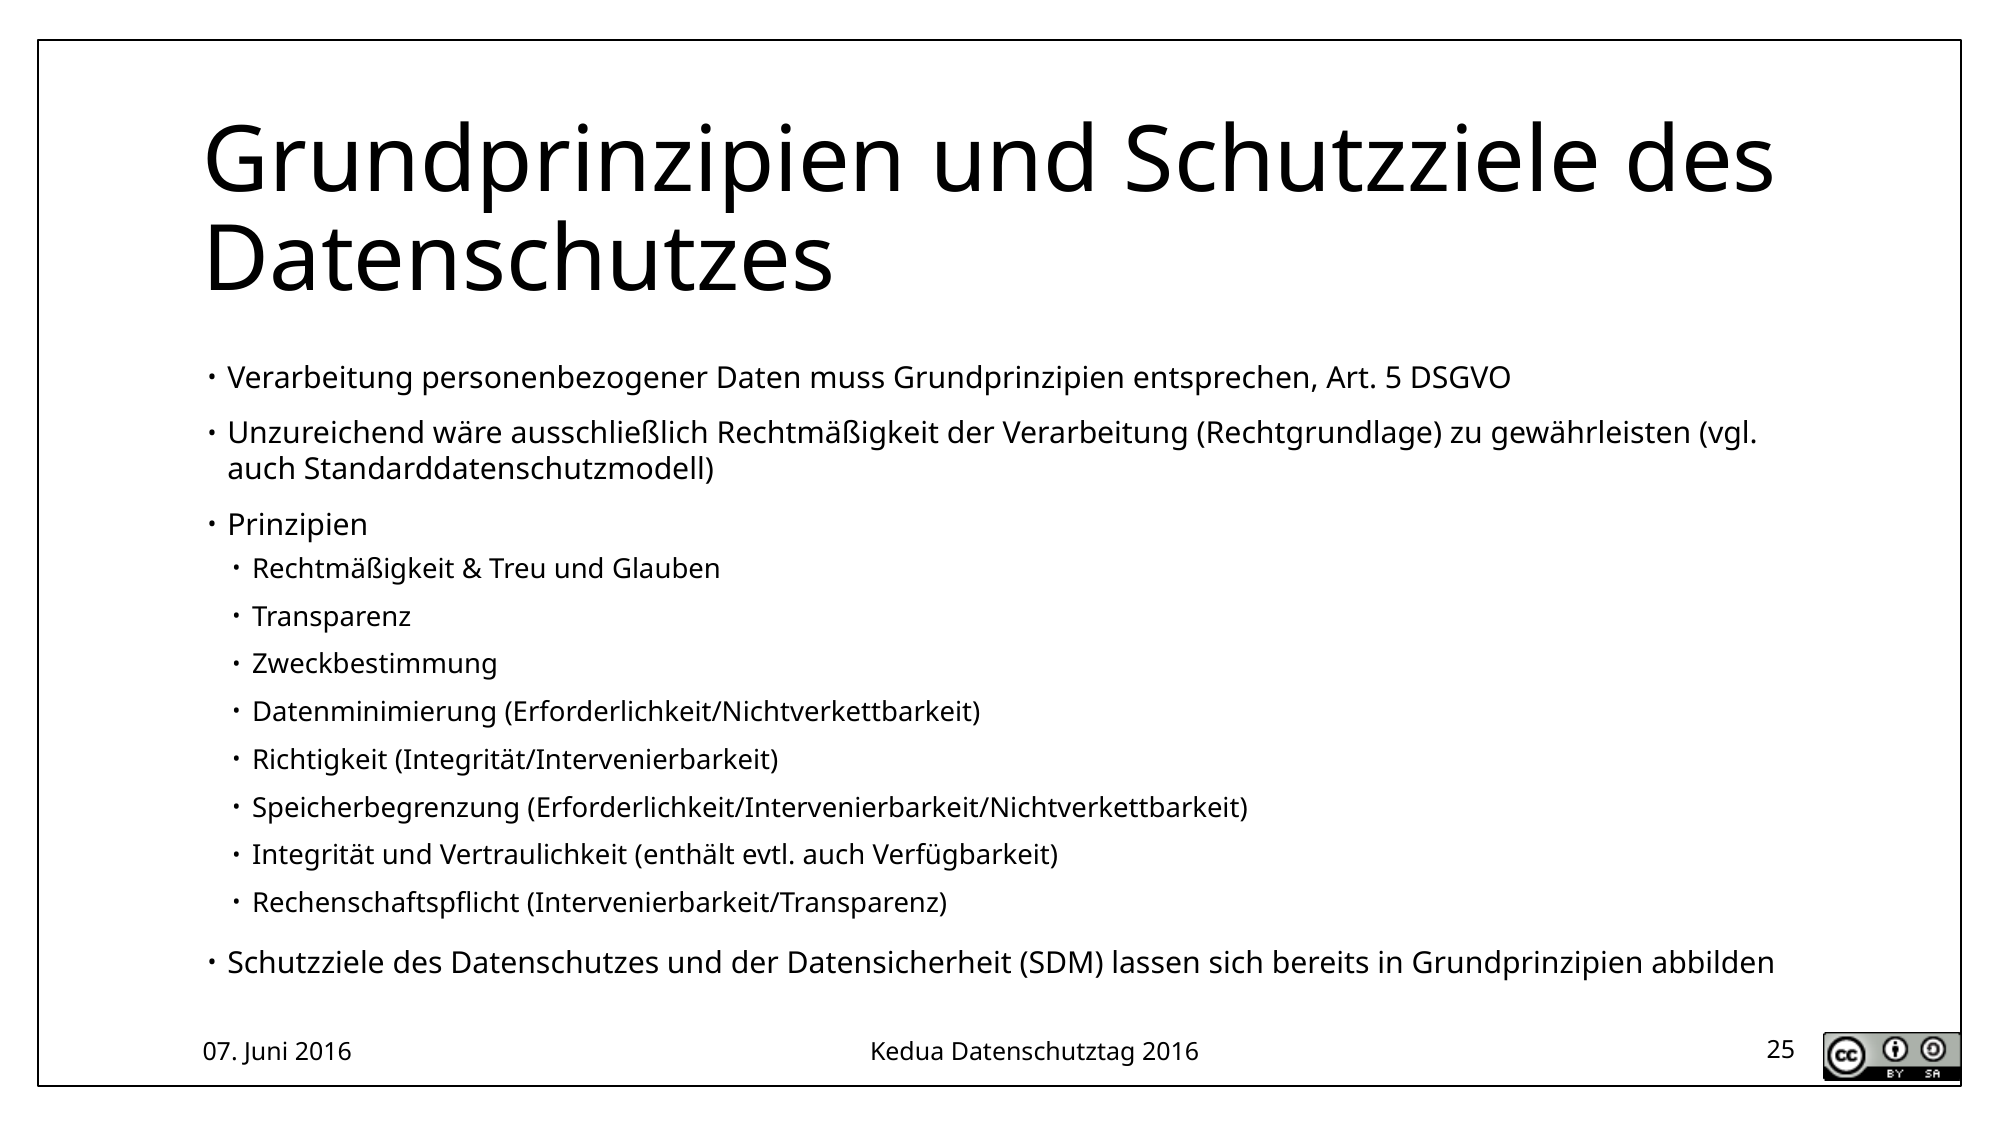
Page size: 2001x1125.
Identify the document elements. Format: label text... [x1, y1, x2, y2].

list Verarbeitung personenbezogener Daten muss Grundprinzipien entsprechen, Art. 5 DSGVO Unzureichend wäre ausschließlich Rechtmäßigkeit der Verarbeitung (Rechtgrundlage) zu gewährleisten (vgl. auch Standarddatenschutzmodell) Prinzipien Rechtmäßigkeit & Treu und Glauben Transparenz Zweckbestimmung Datenminimierung (Erforderlichkeit/Nichtverkettbarkeit) Richtigkeit (Integrität/Intervenierbarkeit) Speicherbegrenzung (Erforderlichkeit/Intervenierbarkeit/Nichtverkettbarkeit) Integrität und Vertraulichkeit (enthält evtl. auch Verfügbarkeit) Rechenschaftspflicht (Intervenierbarkeit/Transparenz) Schutzziele des Datenschutzes und der Datensicherheit (SDM) lassen sich bereits in Grundprinzipien abbilden [187, 337, 1808, 1000]
picture [1823, 1032, 1962, 1081]
title Grundprinzipien und Schutzziele des Datenschutzes [187, 99, 1808, 323]
footer Kedua Datenschutztag 2016 [647, 1020, 1422, 1081]
slide_number 07. Juni 2016 [187, 1020, 570, 1081]
slide_number <Foliennummer> [1530, 1020, 1811, 1081]
